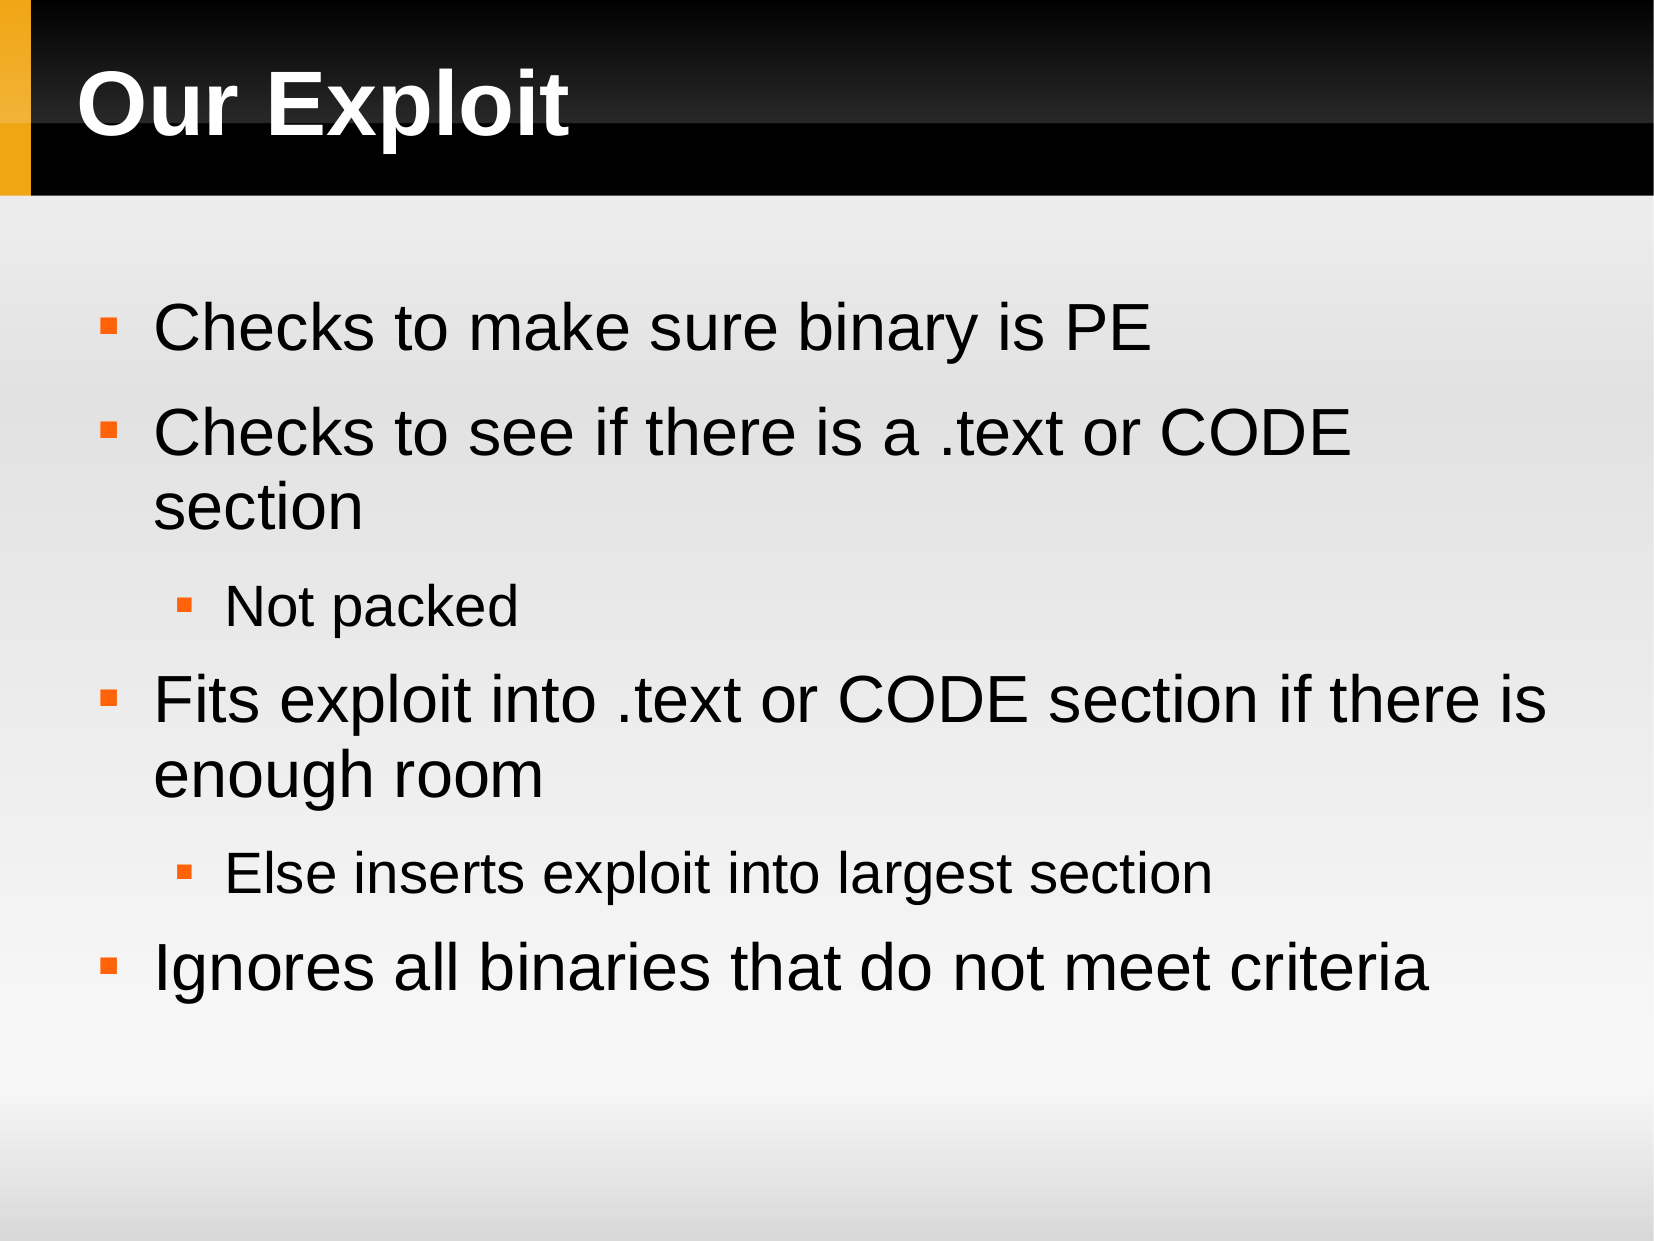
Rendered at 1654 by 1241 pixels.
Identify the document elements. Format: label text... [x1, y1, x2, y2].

picture [0, 0, 1654, 1241]
list Checks to make sure binary is PE Checks to see if there is a .text or CODE section Not packed Fits exploit into .text or CODE section if there is enough room Else inserts exploit into largest section Ignores all binaries that do not meet criteria [82, 290, 1571, 1109]
title Our Exploit [76, 7, 1565, 200]
